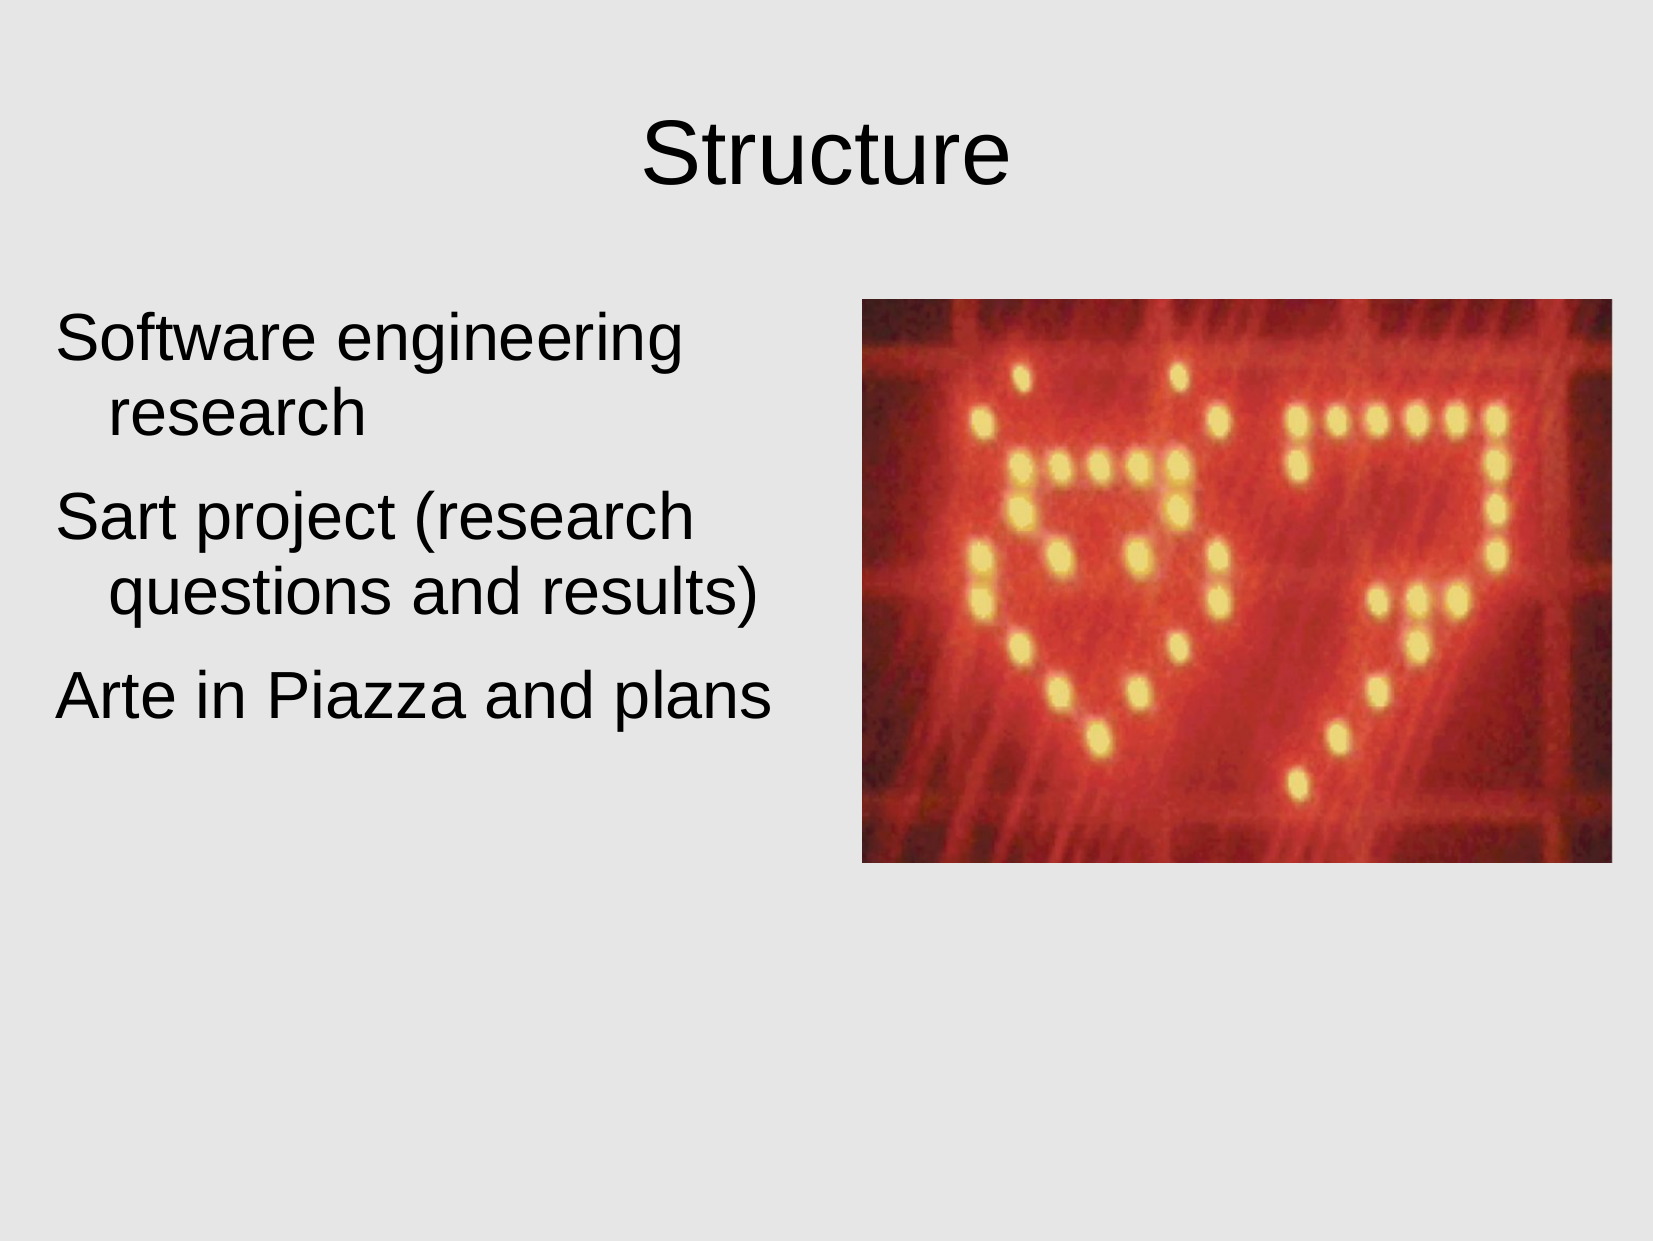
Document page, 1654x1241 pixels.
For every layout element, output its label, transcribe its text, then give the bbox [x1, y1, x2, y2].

list Software engineering research Sart project (research questions and results) Arte in Piazza and plans [37, 300, 780, 1119]
title Structure [82, 49, 1571, 257]
picture [862, 299, 1613, 863]
